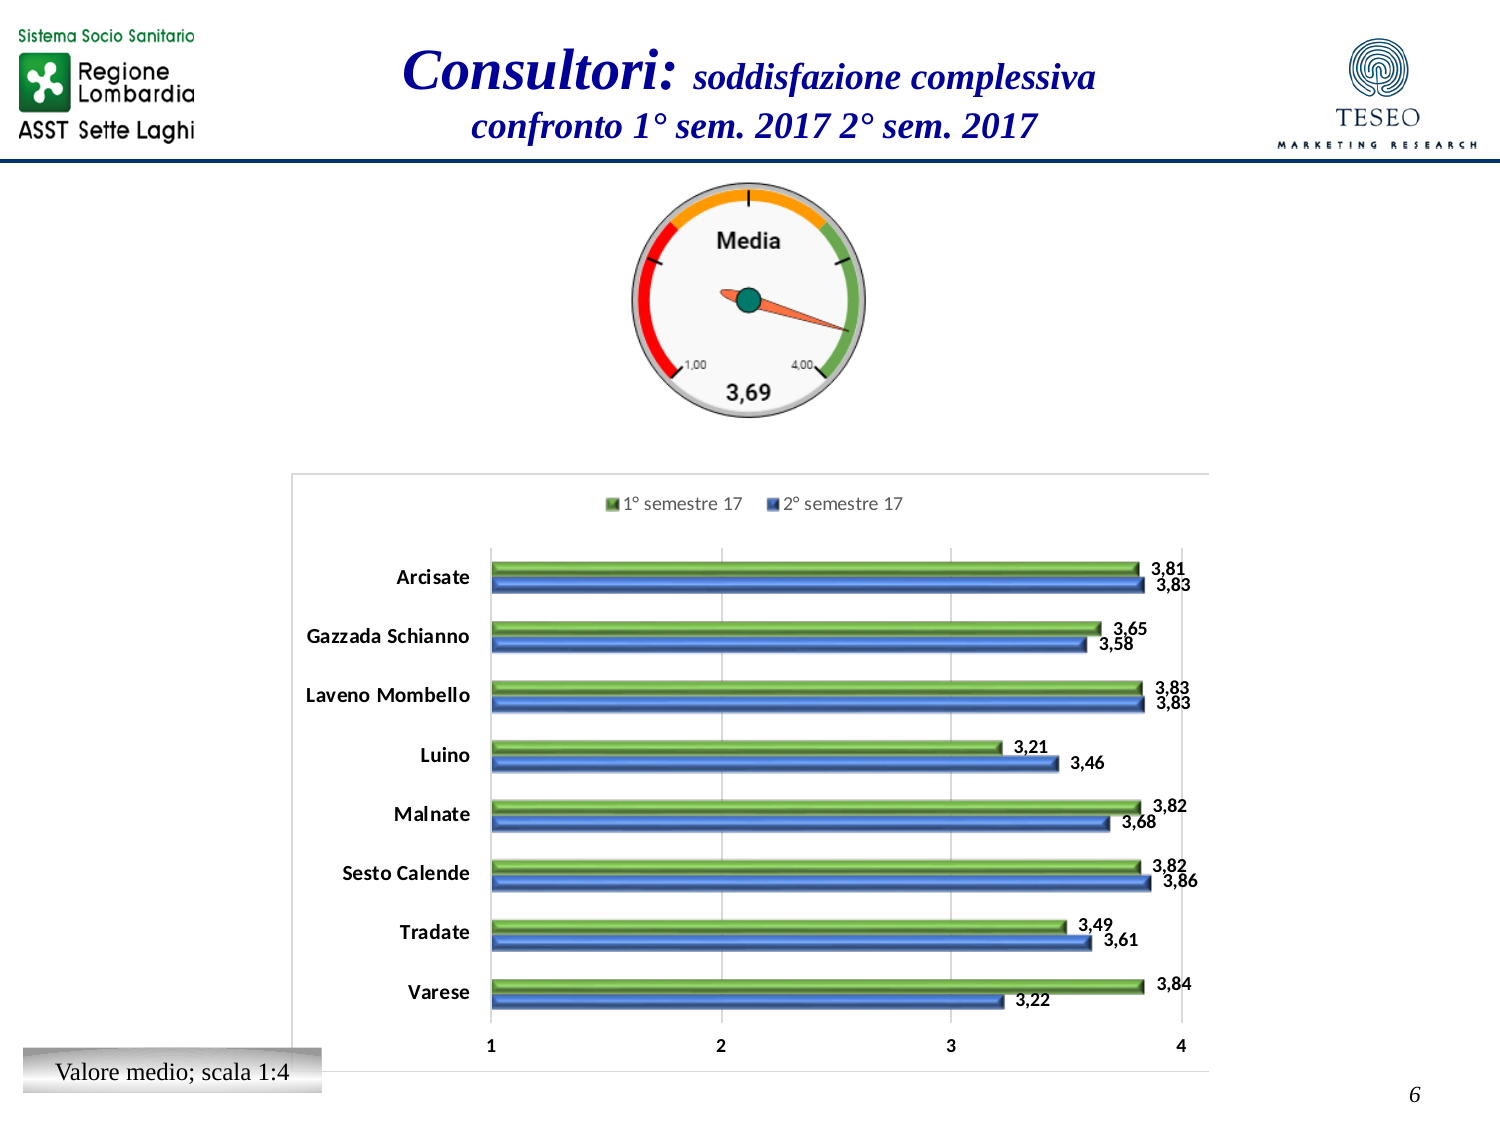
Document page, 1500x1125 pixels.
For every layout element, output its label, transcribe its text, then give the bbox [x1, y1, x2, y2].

text_box Consultori: soddisfazione complessiva confronto 1° sem. 2017 2° sem. 2017 [206, 25, 1294, 151]
text_box Valore medio; scala 1:4 [23, 1047, 322, 1093]
picture [617, 168, 883, 434]
picture [19, 26, 194, 148]
picture [1294, 30, 1481, 149]
picture [291, 473, 1209, 1072]
